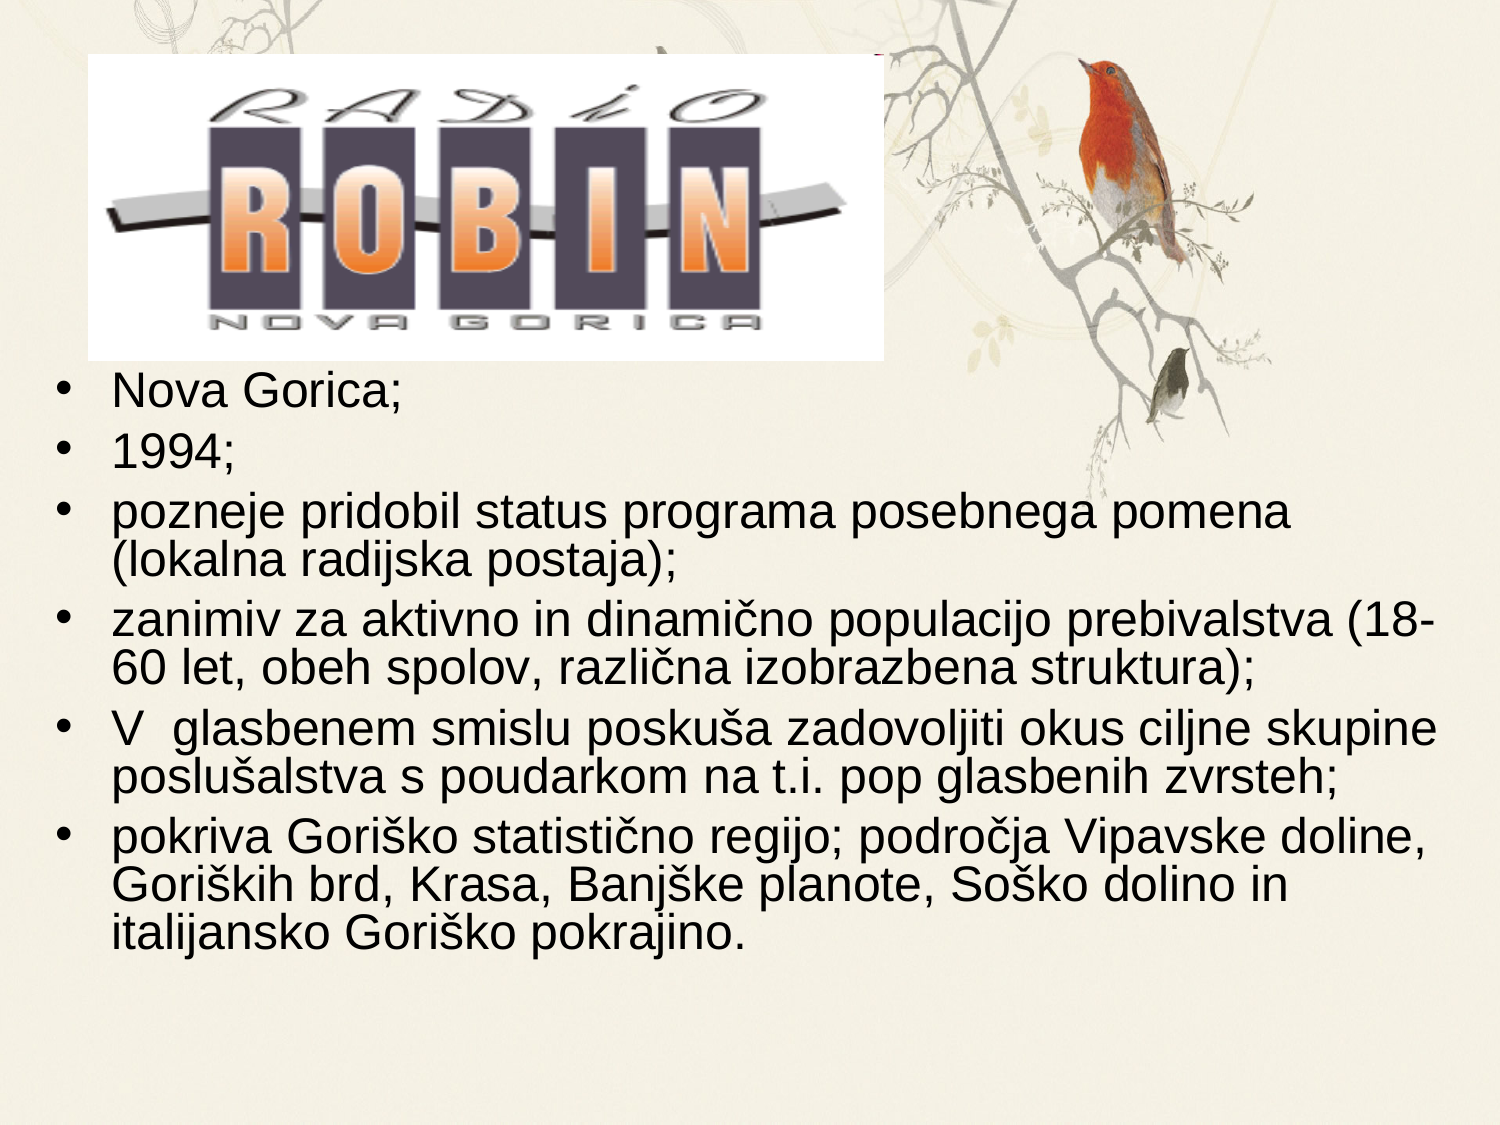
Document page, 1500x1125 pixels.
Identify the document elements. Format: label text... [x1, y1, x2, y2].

picture [0, 0, 1500, 1125]
list Nova Gorica; 1994; pozneje pridobil status programa posebnega pomena (lokalna radijska postaja); zanimiv za aktivno in dinamično populacijo prebivalstva (18-60 let, obeh spolov, različna izobrazbena struktura); V glasbenem smislu poskuša zadovoljiti okus ciljne skupine poslušalstva s poudarkom na t.i. pop glasbenih zvrsteh; pokriva Goriško statistično regijo; področja Vipavske doline, Goriških brd, Krasa, Banjške planote, Soško dolino in italijansko Goriško pokrajino. [41, 361, 1471, 1105]
